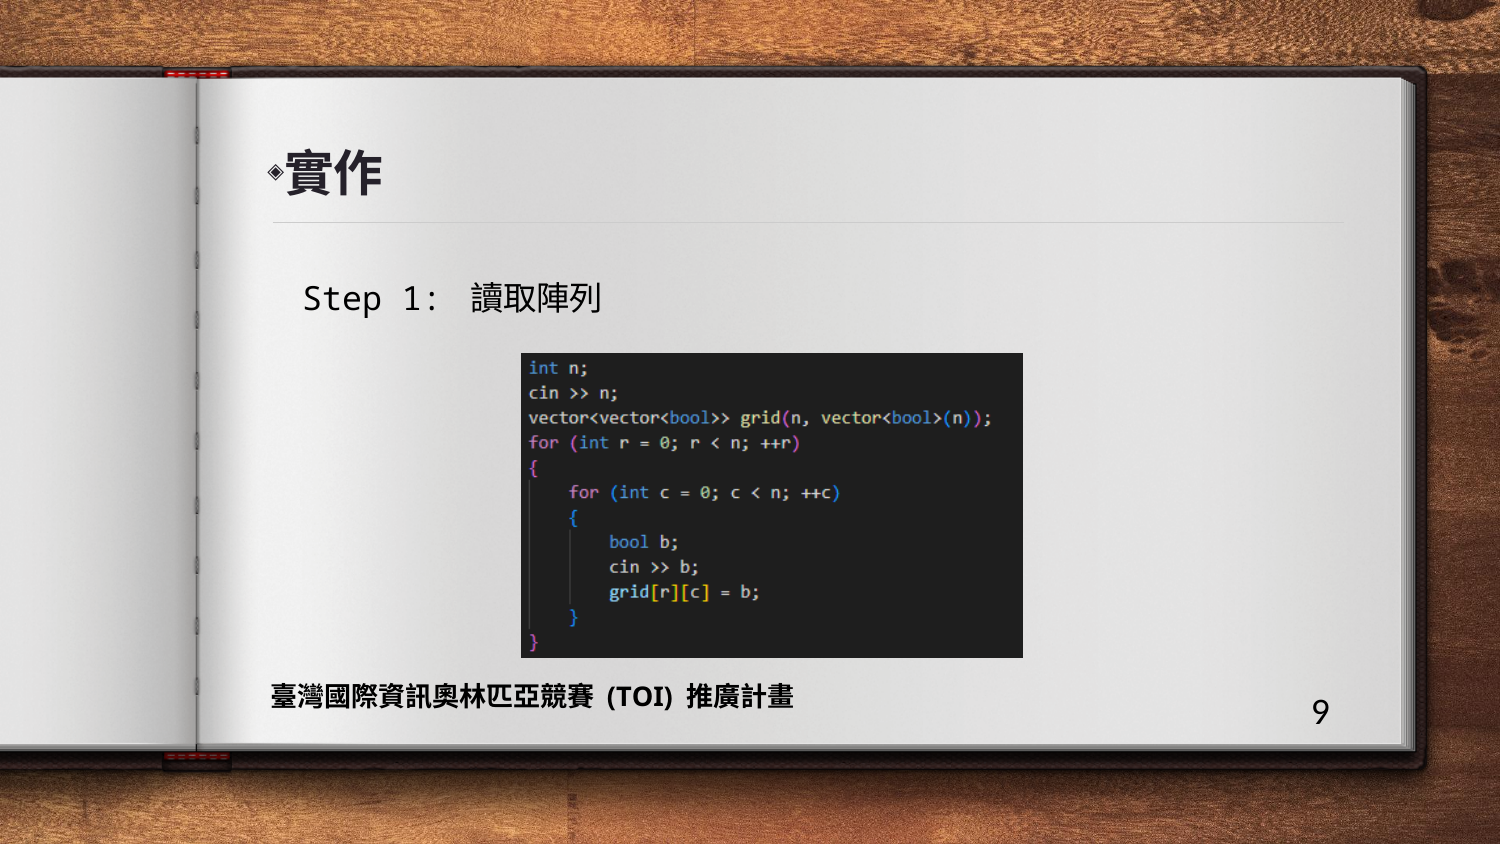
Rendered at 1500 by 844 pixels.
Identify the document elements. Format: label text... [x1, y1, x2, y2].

text_box 9 [1295, 672, 1386, 737]
list 實作 [252, 126, 1194, 216]
text_box Step 1: 讀取陣列 [287, 269, 1257, 326]
picture [521, 353, 1023, 659]
